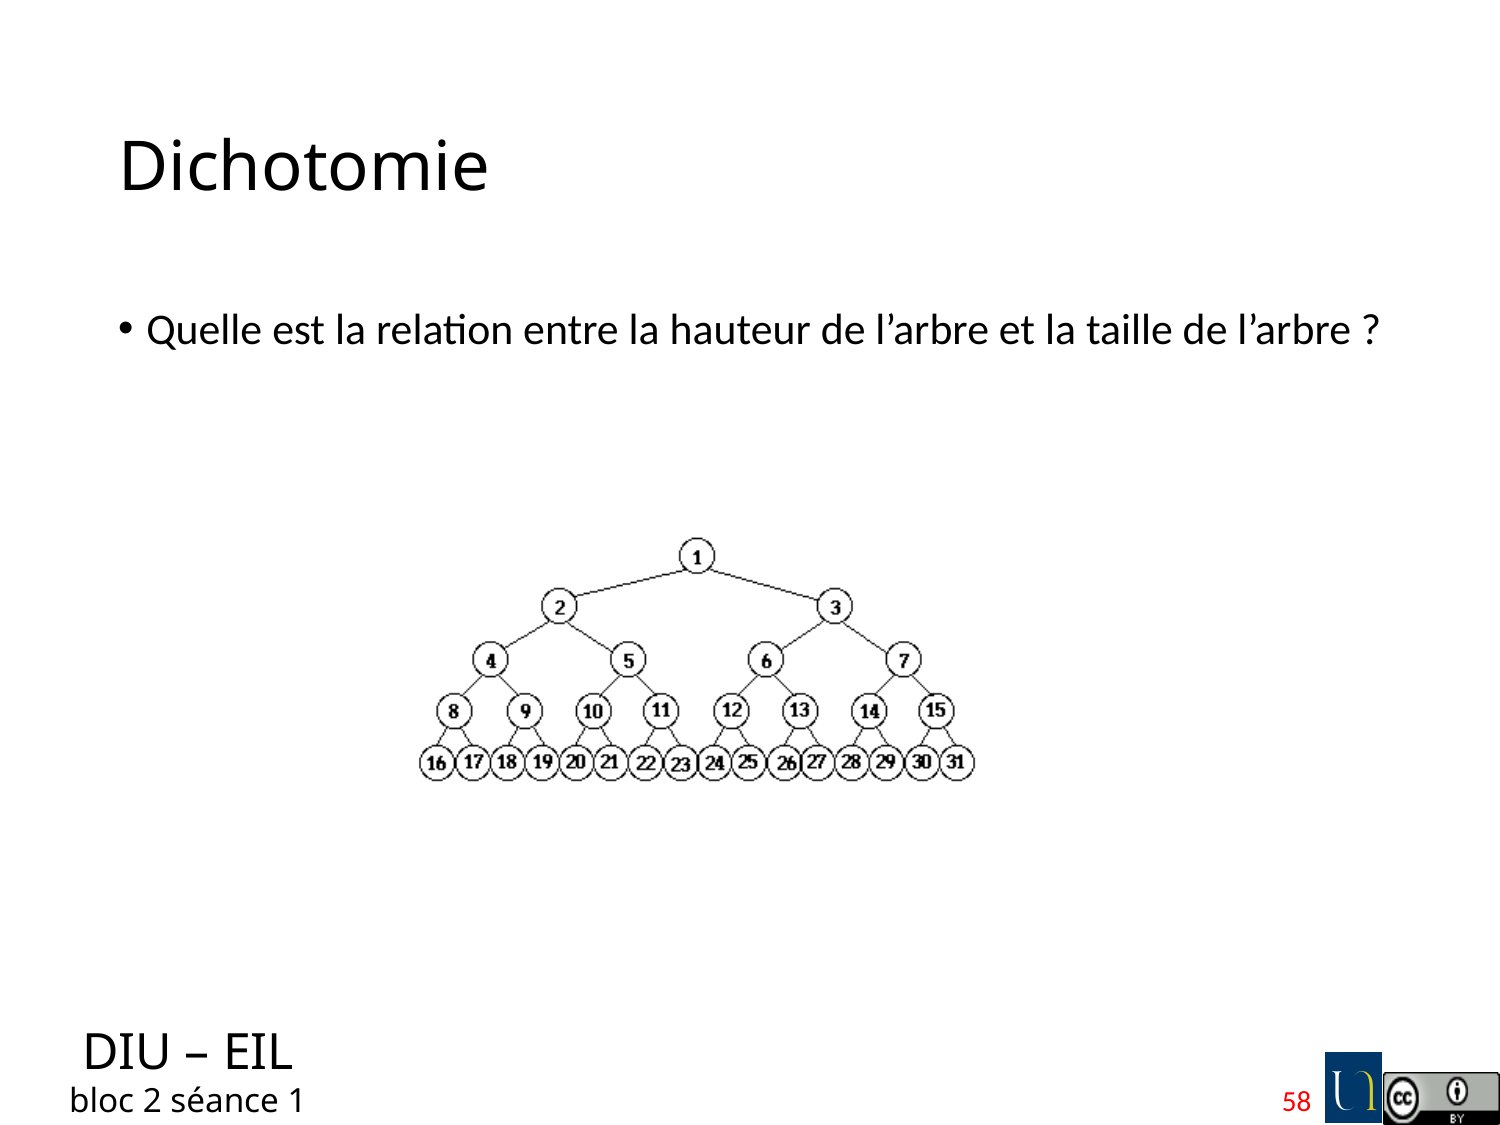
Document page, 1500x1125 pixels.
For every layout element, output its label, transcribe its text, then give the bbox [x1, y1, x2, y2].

picture [407, 527, 1008, 786]
slide_number <numéro> [1240, 1070, 1327, 1125]
picture [1383, 1072, 1500, 1125]
picture [1325, 1052, 1382, 1123]
list Quelle est la relation entre la hauteur de l’arbre et la taille de l’arbre ? [103, 299, 1458, 1014]
title Dichotomie [103, 59, 1397, 278]
